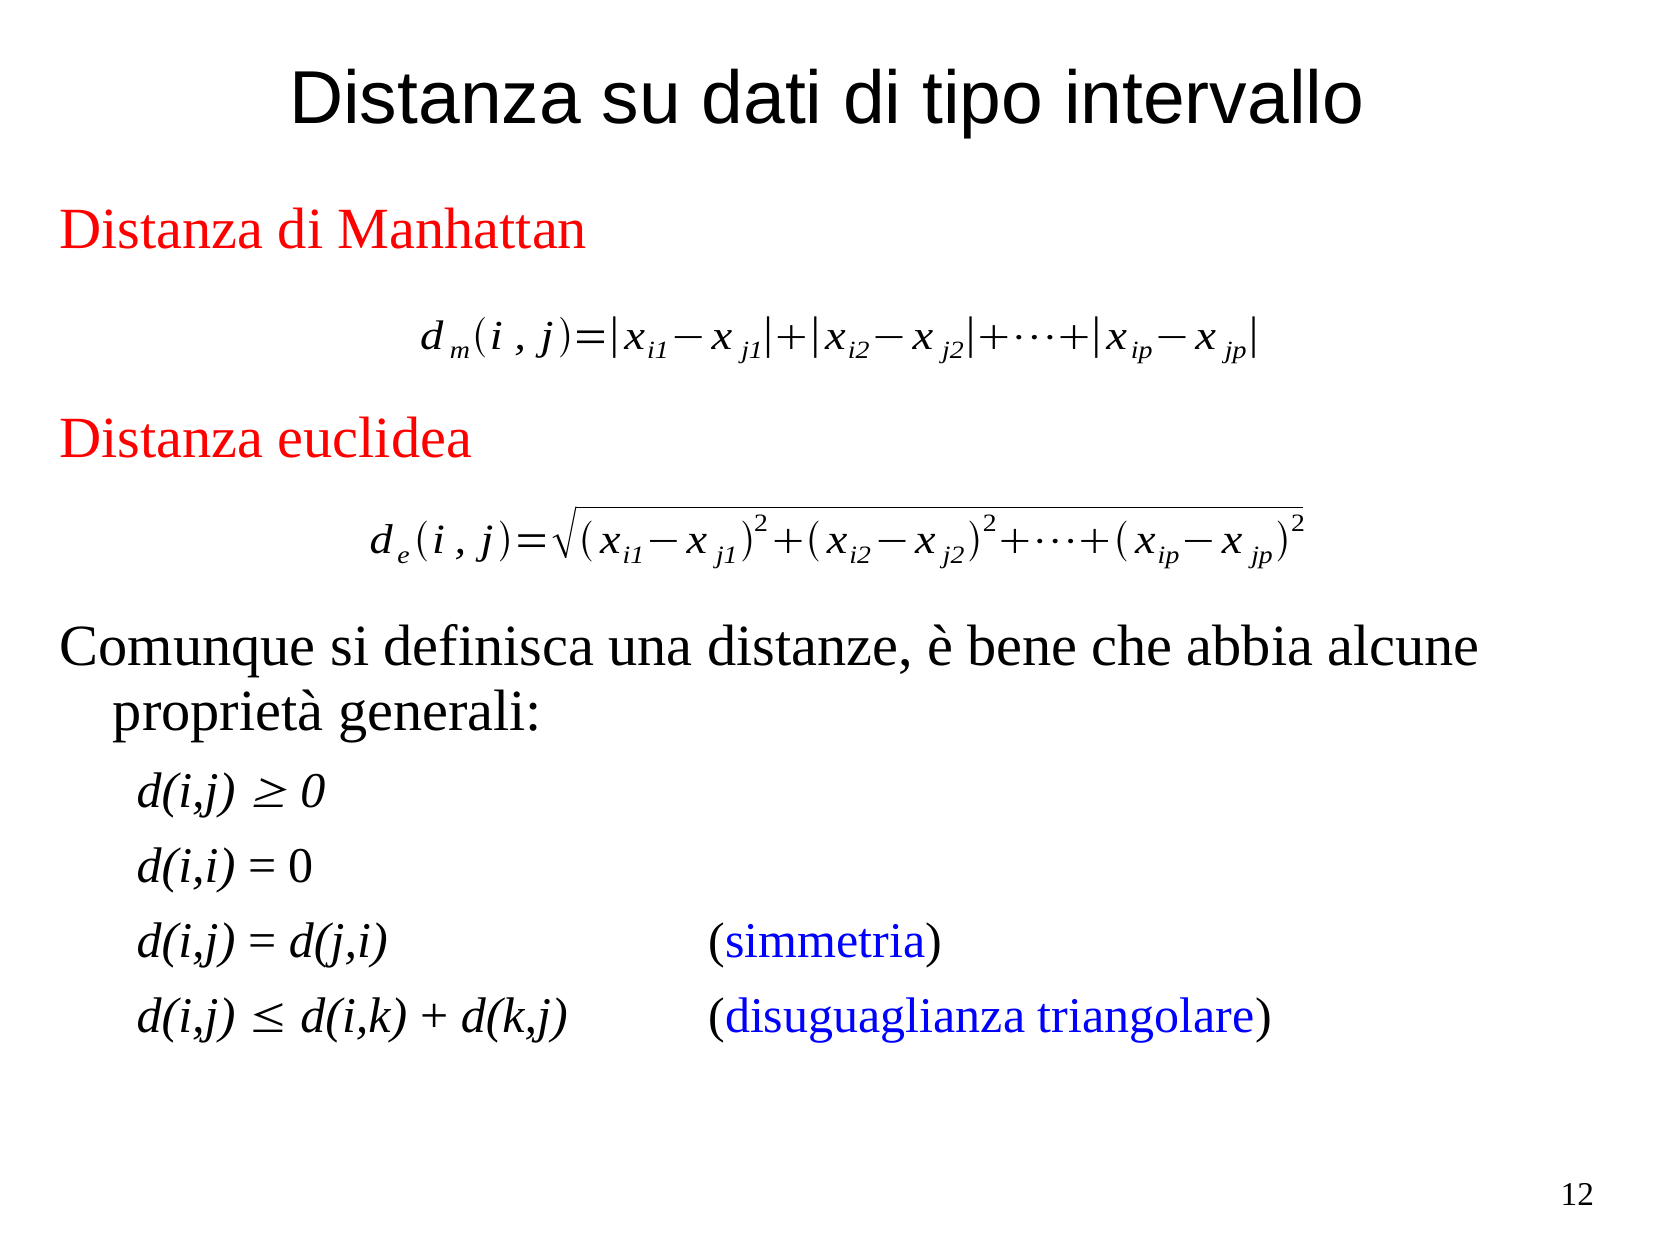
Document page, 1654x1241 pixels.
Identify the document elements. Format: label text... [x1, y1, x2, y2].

chart [361, 505, 1311, 569]
title Distanza su dati di tipo intervallo [37, 30, 1617, 166]
chart [411, 312, 1269, 365]
list Distanza di Manhattan Distanza euclidea Comunque si definisca una distanze, è bene che abbia alcune proprietà generali: d(i,j)  0 d(i,i) = 0 d(i,j) = d(j,i) (simmetria) d(i,j)  d(i,k) + d(k,j) (disuguaglianza triangolare) [42, 196, 1612, 1210]
